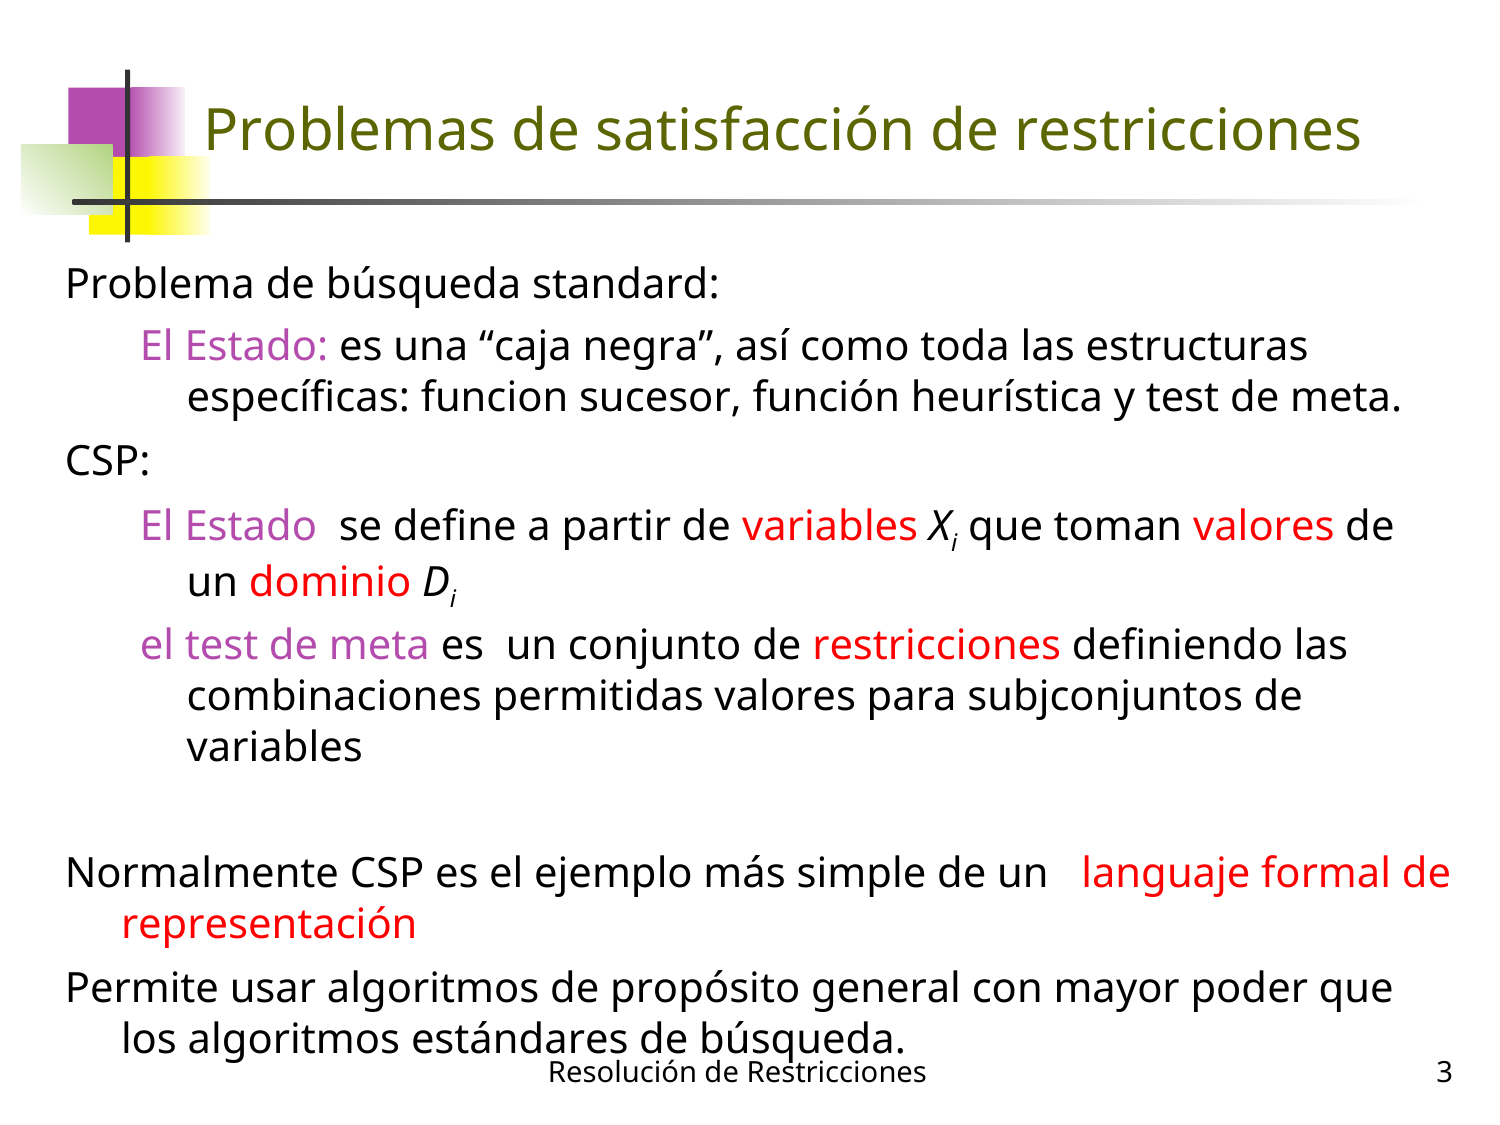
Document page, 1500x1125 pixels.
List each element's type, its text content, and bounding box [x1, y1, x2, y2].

title Problemas de satisfacción de restricciones [188, 35, 1468, 175]
list Problema de búsqueda standard: El Estado: es una “caja negra”, así como toda las estructuras específicas: funcion sucesor, función heurística y test de meta. CSP: El Estado se define a partir de variables Xi que toman valores de un dominio Di el test de meta es un conjunto de restricciones definiendo las combinaciones permitidas valores para subjconjuntos de variables Normalmente CSP es el ejemplo más simple de un languaje formal de representación Permite usar algoritmos de propósito general con mayor poder que los algoritmos estándares de búsqueda. [50, 249, 1469, 1015]
